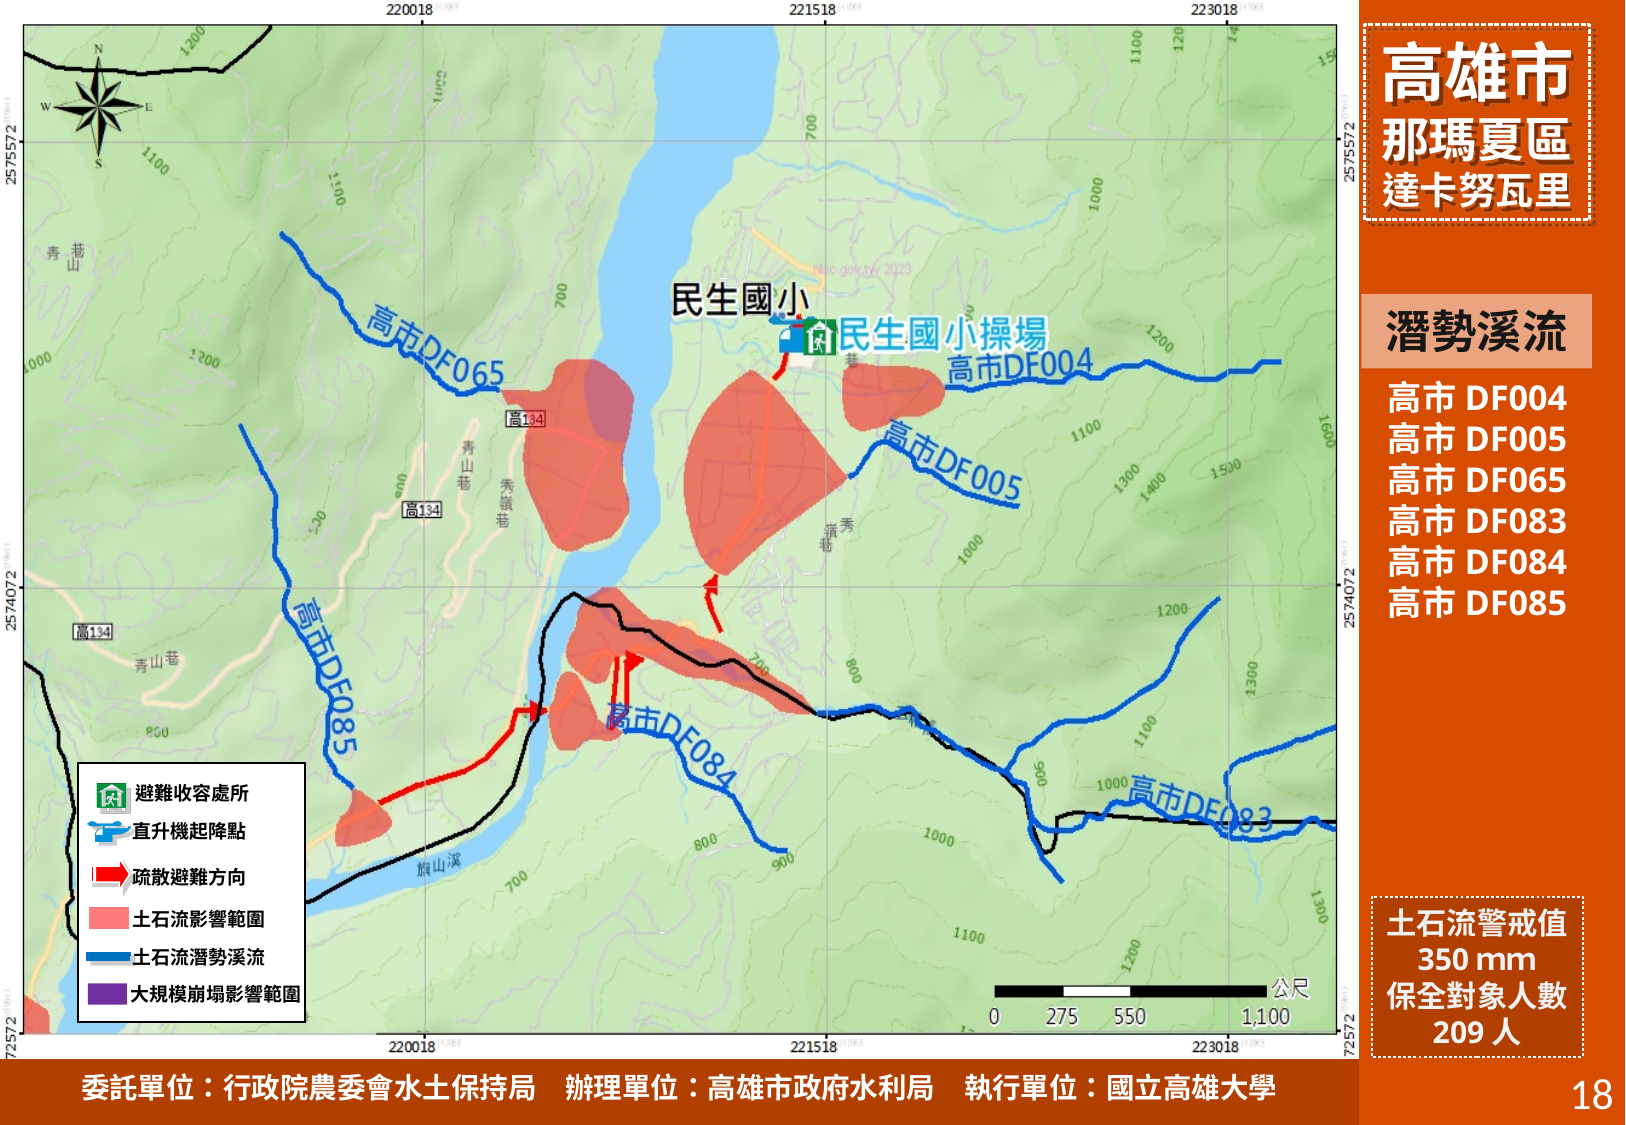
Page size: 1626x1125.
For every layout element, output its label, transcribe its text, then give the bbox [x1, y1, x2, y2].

text_box 疏散避難方向 [126, 860, 285, 891]
text_box 直升機起降點 [126, 814, 285, 845]
text_box 大規模崩塌影響範圍 [125, 977, 310, 1012]
text_box 土石流警戒值 350ｍｍ 保全對象人數 209人 [1371, 896, 1583, 1057]
text_box [1361, 293, 1592, 369]
text_box 避難收容處所 [306, 799, 313, 830]
text_box 疏散避難方向 [306, 883, 310, 914]
picture [0, 0, 1359, 1059]
text_box 土石流潛勢溪流 [126, 940, 279, 974]
text_box 高雄市 那瑪夏區 達卡努瓦里 [1364, 24, 1590, 220]
text_box 18 [1554, 1058, 1625, 1125]
text_box 土石流影響範圍 [126, 902, 282, 937]
text_box 高市DF004 高市DF005 高市DF065 高市DF083 高市DF084 高市DF085 [1364, 368, 1591, 630]
text_box 直升機起降點 [306, 837, 310, 868]
text_box [77, 763, 306, 1023]
text_box 潛勢溪流 [1371, 295, 1583, 365]
text_box 避難收容處所 [130, 776, 288, 807]
